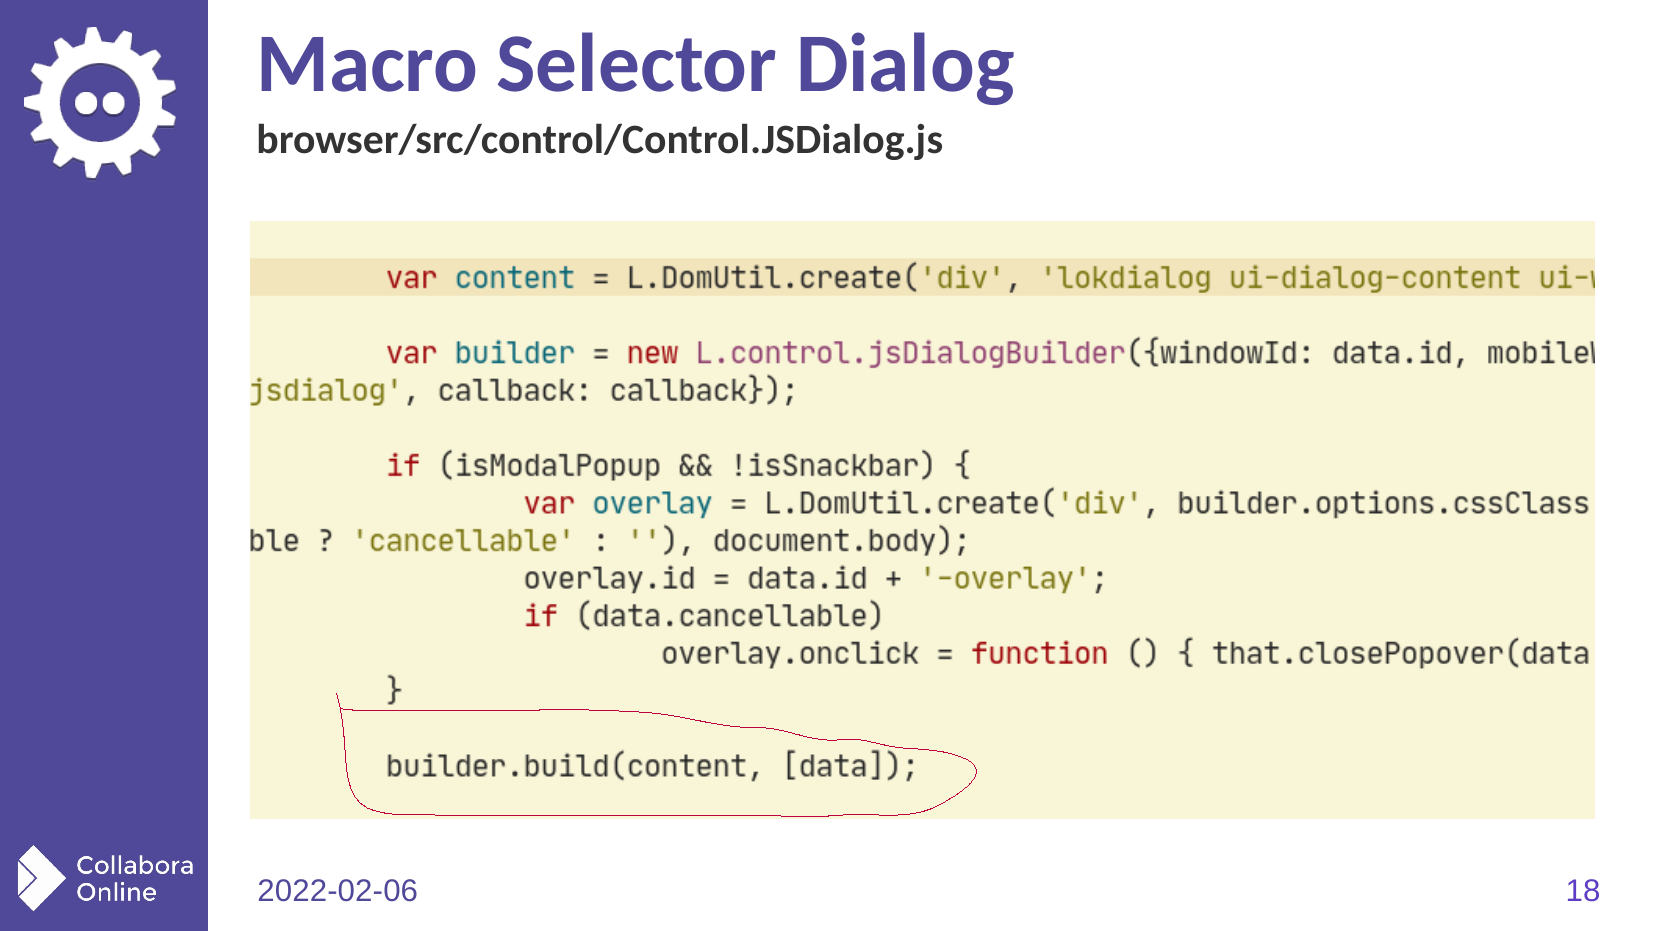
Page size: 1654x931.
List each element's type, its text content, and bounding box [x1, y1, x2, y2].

picture [24, 27, 181, 182]
picture [250, 221, 1595, 819]
title Macro Selector Dialog browser/src/control/Control.JSDialog.js [256, 0, 1636, 165]
picture [13, 840, 197, 916]
